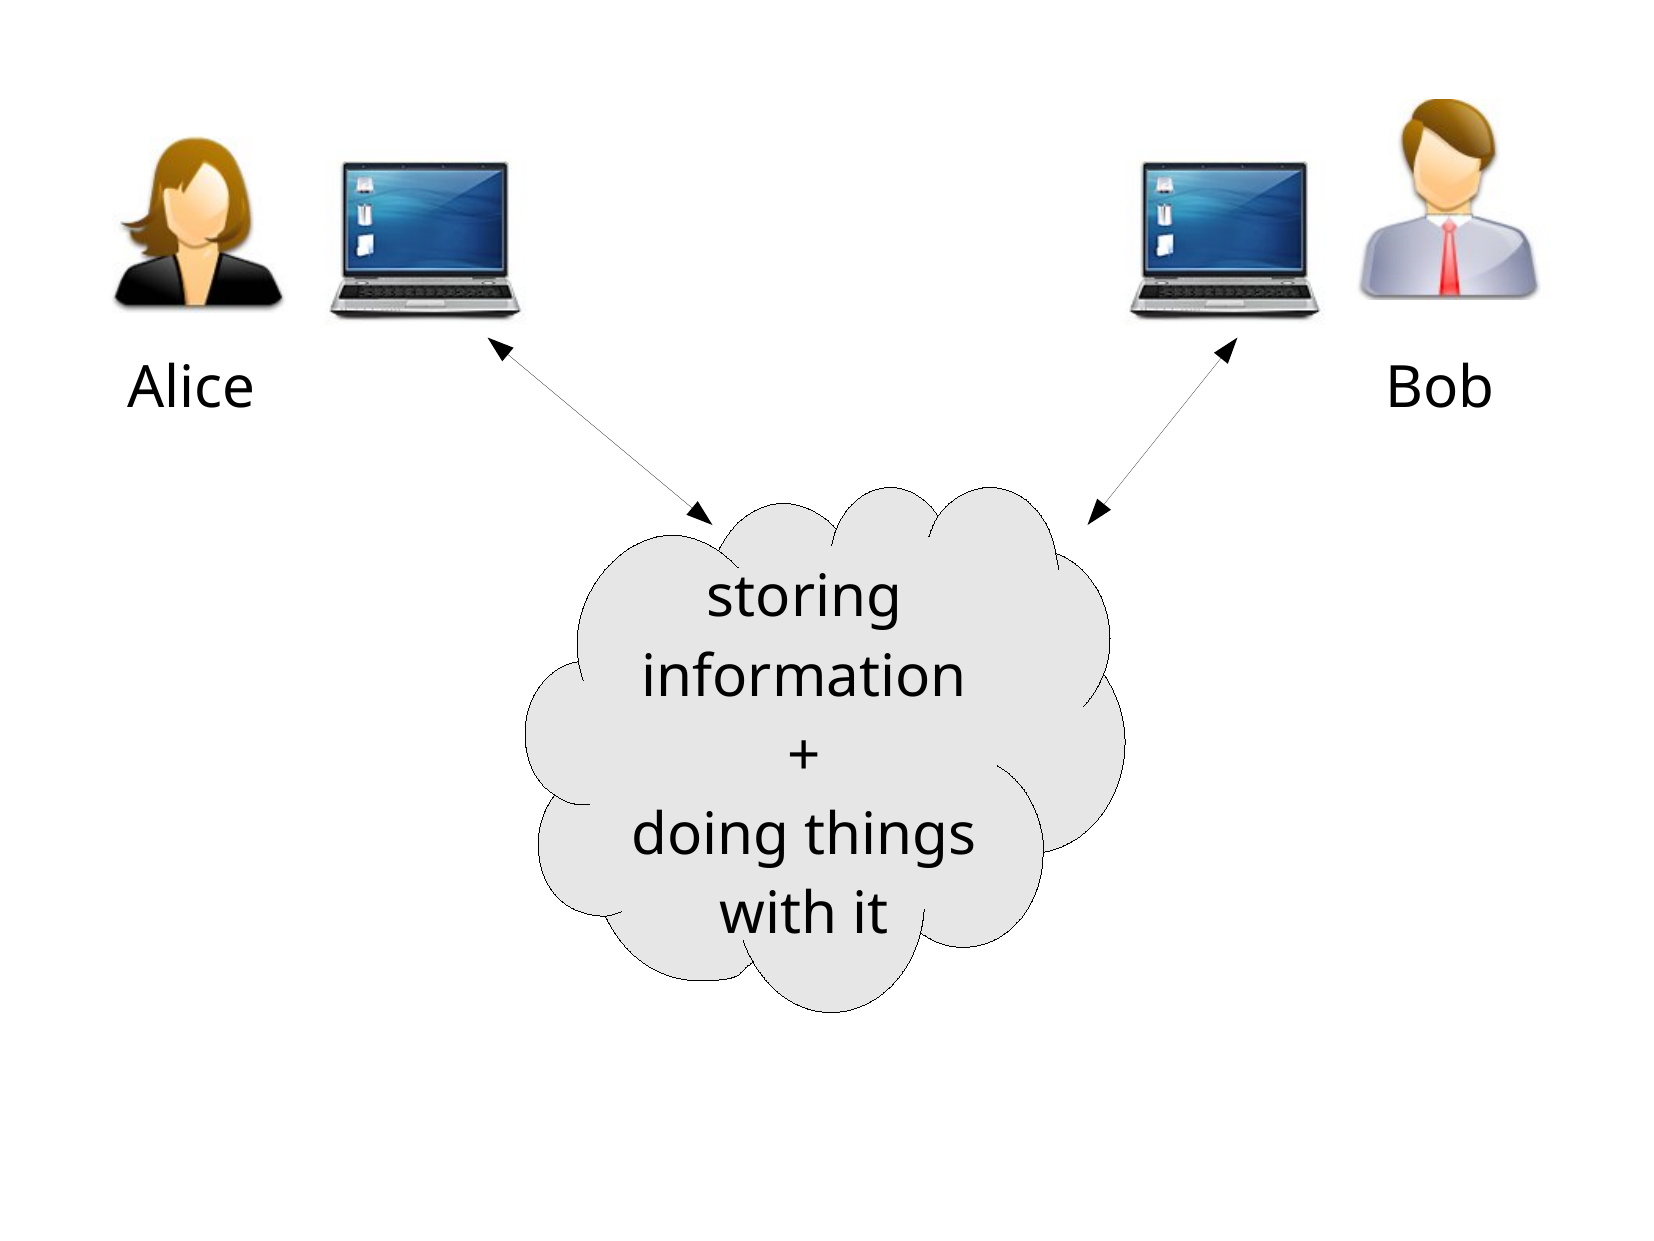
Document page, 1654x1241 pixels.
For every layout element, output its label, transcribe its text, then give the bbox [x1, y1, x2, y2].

picture [1125, 149, 1325, 350]
text_box Alice [112, 337, 279, 424]
text_box storing information + doing things with it [525, 487, 1126, 1013]
text_box Bob [1371, 337, 1538, 424]
picture [325, 149, 526, 350]
picture [1350, 99, 1550, 301]
picture [100, 112, 301, 313]
